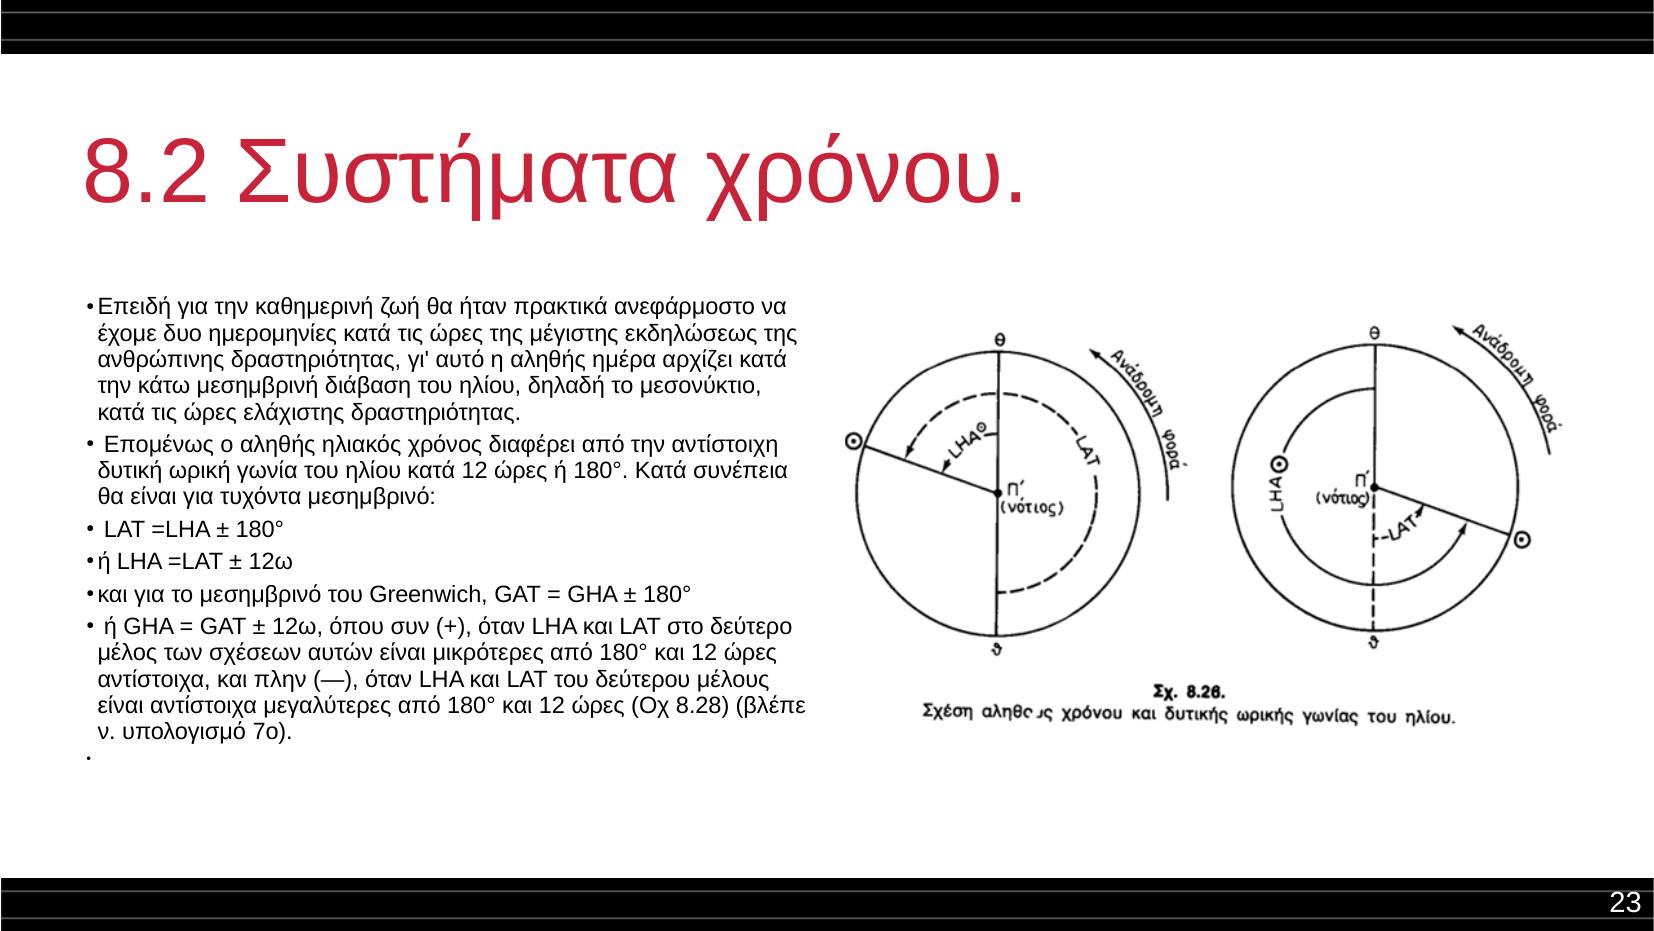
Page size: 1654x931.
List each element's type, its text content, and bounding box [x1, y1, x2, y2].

picture [1, 0, 1654, 54]
picture [845, 294, 1572, 735]
title 8.2 Συστήματα χρόνου. [82, 92, 1571, 249]
list Επειδή για την καθημερινή ζωή θα ήταν πρακτικά ανεφάρμοστο να έχομε δυο ημερομηνίες κατά τις ώρες της μέγιστης εκδηλώσεως της ανθρώπινης δραστηριότητας, γι' αυτό η αληθής ημέρα αρχίζει κατά την κάτω μεσημβρινή διάβαση του ηλίου, δηλαδή το μεσονύκτιο, κατά τις ώρες ελάχιστης δραστηριότητας. Επομένως ο αληθής ηλιακός χρόνος διαφέρει από την αντίστοιχη δυτική ωρική γωνία του ηλίου κατά 12 ώρες ή 180°. Κατά συνέπεια θα είναι για τυχόντα μεσημβρινό: LΑΤ =LΗΑ ± 180° ή LΗΑ =LΑΤ ± 12ω και για το μεσημβρινό του Greenwich, GAT = GHA ± 180° ή GHA = GAT ± 12ω, όπου συν (+), όταν LΗΑ και LΑΤ στο δεύτερο μέλος των σχέσεων αυτών είναι μικρότερες από 180° και 12 ώρες αντίστοιχα, και πλην (—), όταν LΗΑ και LΑΤ του δεύτερου μέλους είναι αντίστοιχα μεγαλύτερες από 180° και 12 ώρες (Οχ 8.28) (βλέπε ν. υπολογισμό 7ο). [82, 271, 809, 758]
picture [1, 878, 1654, 931]
